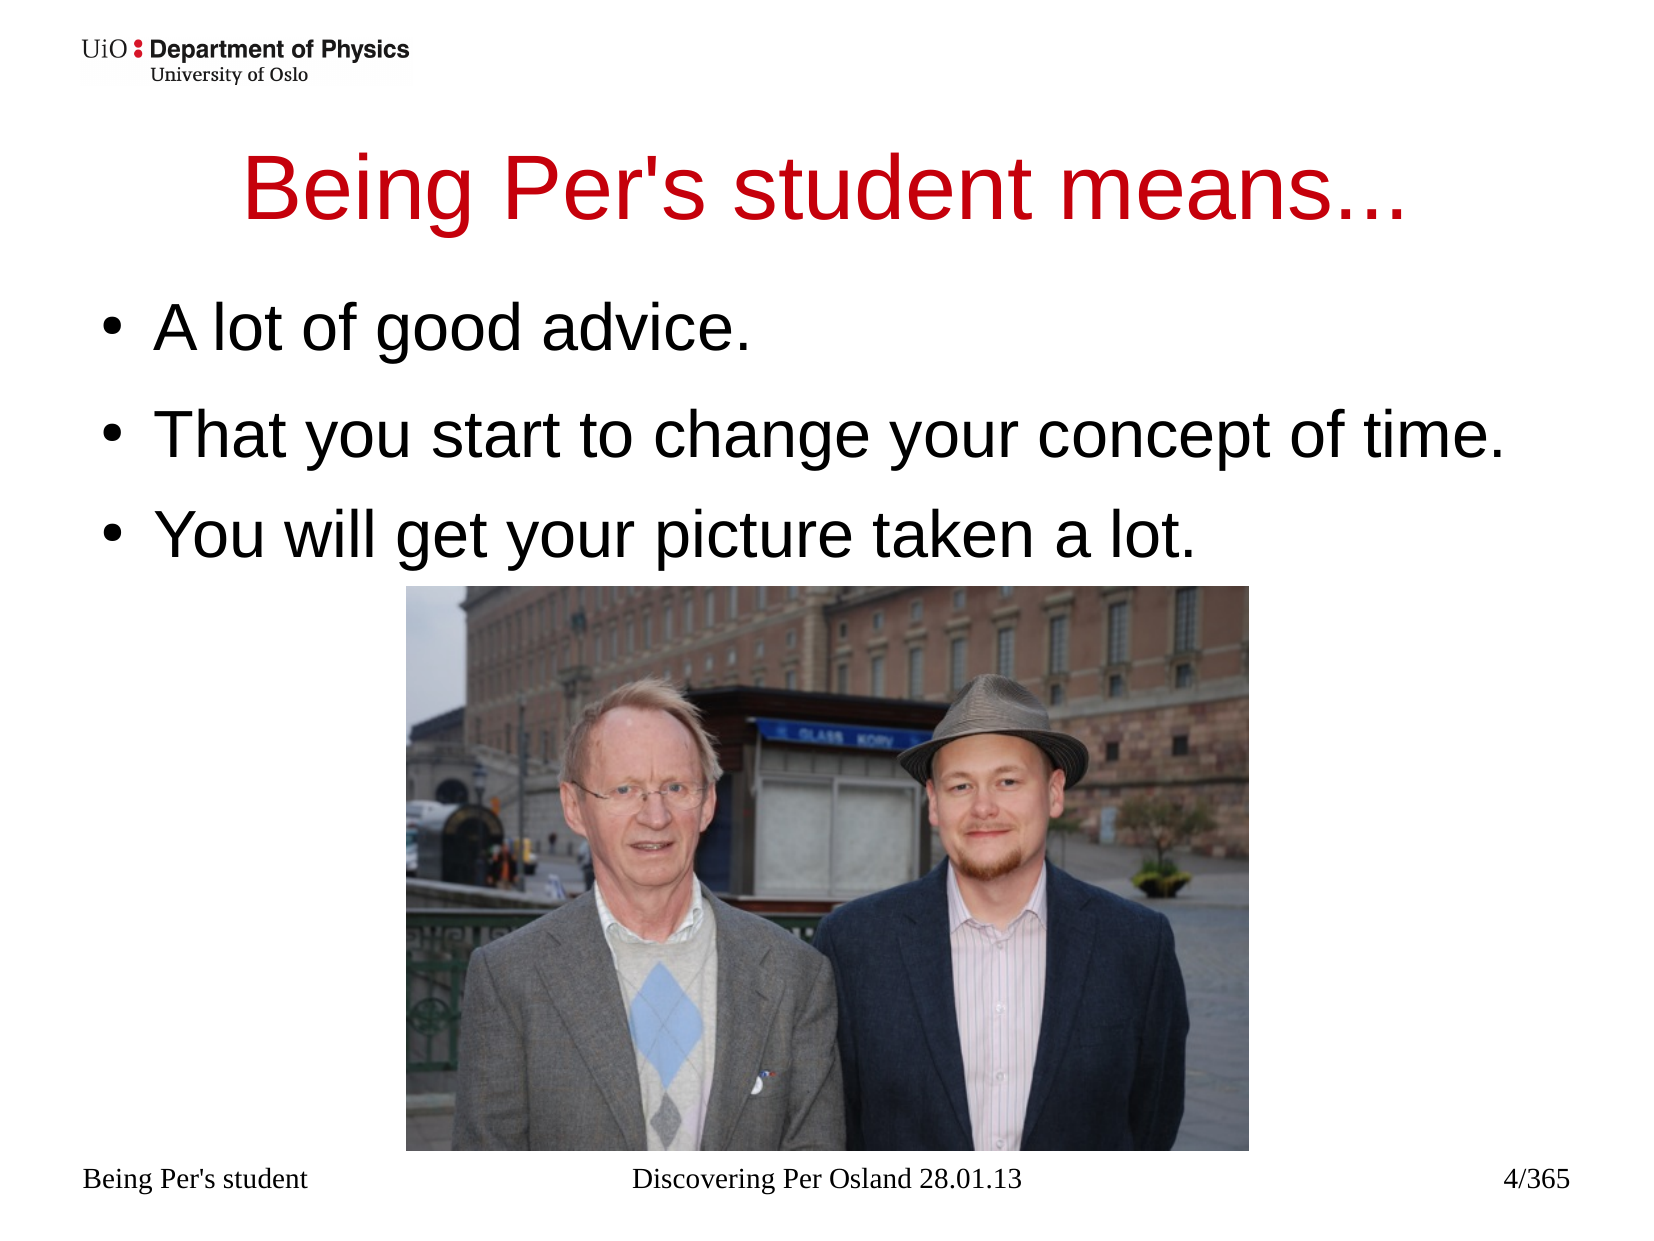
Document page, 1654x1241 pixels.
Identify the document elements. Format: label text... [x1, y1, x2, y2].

picture [80, 37, 413, 86]
picture [406, 586, 1249, 1151]
list You will get your picture taken a lot. [82, 497, 1576, 601]
list A lot of good advice. [82, 290, 1576, 365]
list That you start to change your concept of time. [82, 396, 1576, 488]
title Being Per's student means... [82, 84, 1571, 290]
